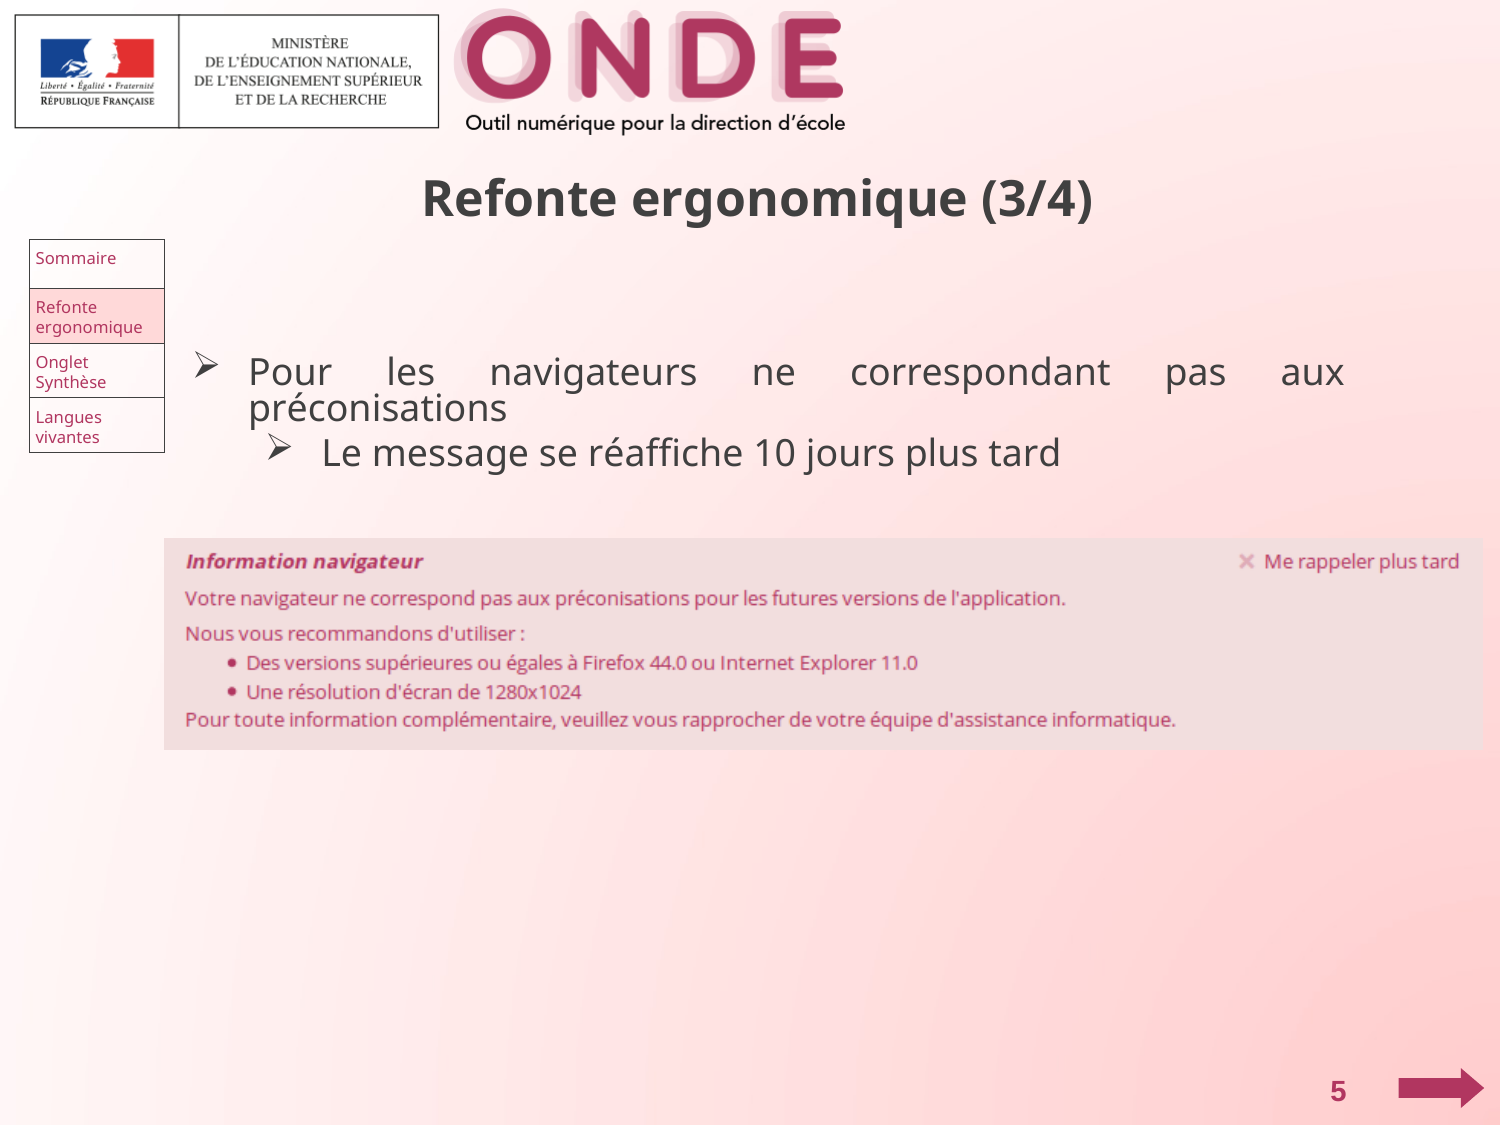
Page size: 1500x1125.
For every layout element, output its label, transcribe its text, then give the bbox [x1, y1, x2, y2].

table_cell Refonte ergonomique [30, 289, 164, 343]
text_box [1399, 1070, 1483, 1106]
text_box <numéro> [1257, 1064, 1420, 1117]
table_cell Onglet Synthèse [30, 344, 164, 397]
text_box Refonte ergonomique (3/4) [82, 154, 1433, 238]
table_cell Langues vivantes [30, 398, 164, 452]
table_header Sommaire [30, 240, 164, 288]
text_box Pour les navigateurs ne correspondant pas aux préconisations Le message se réaffiche 10 jours plus tard [177, 348, 1361, 794]
picture [0, 0, 1500, 1125]
